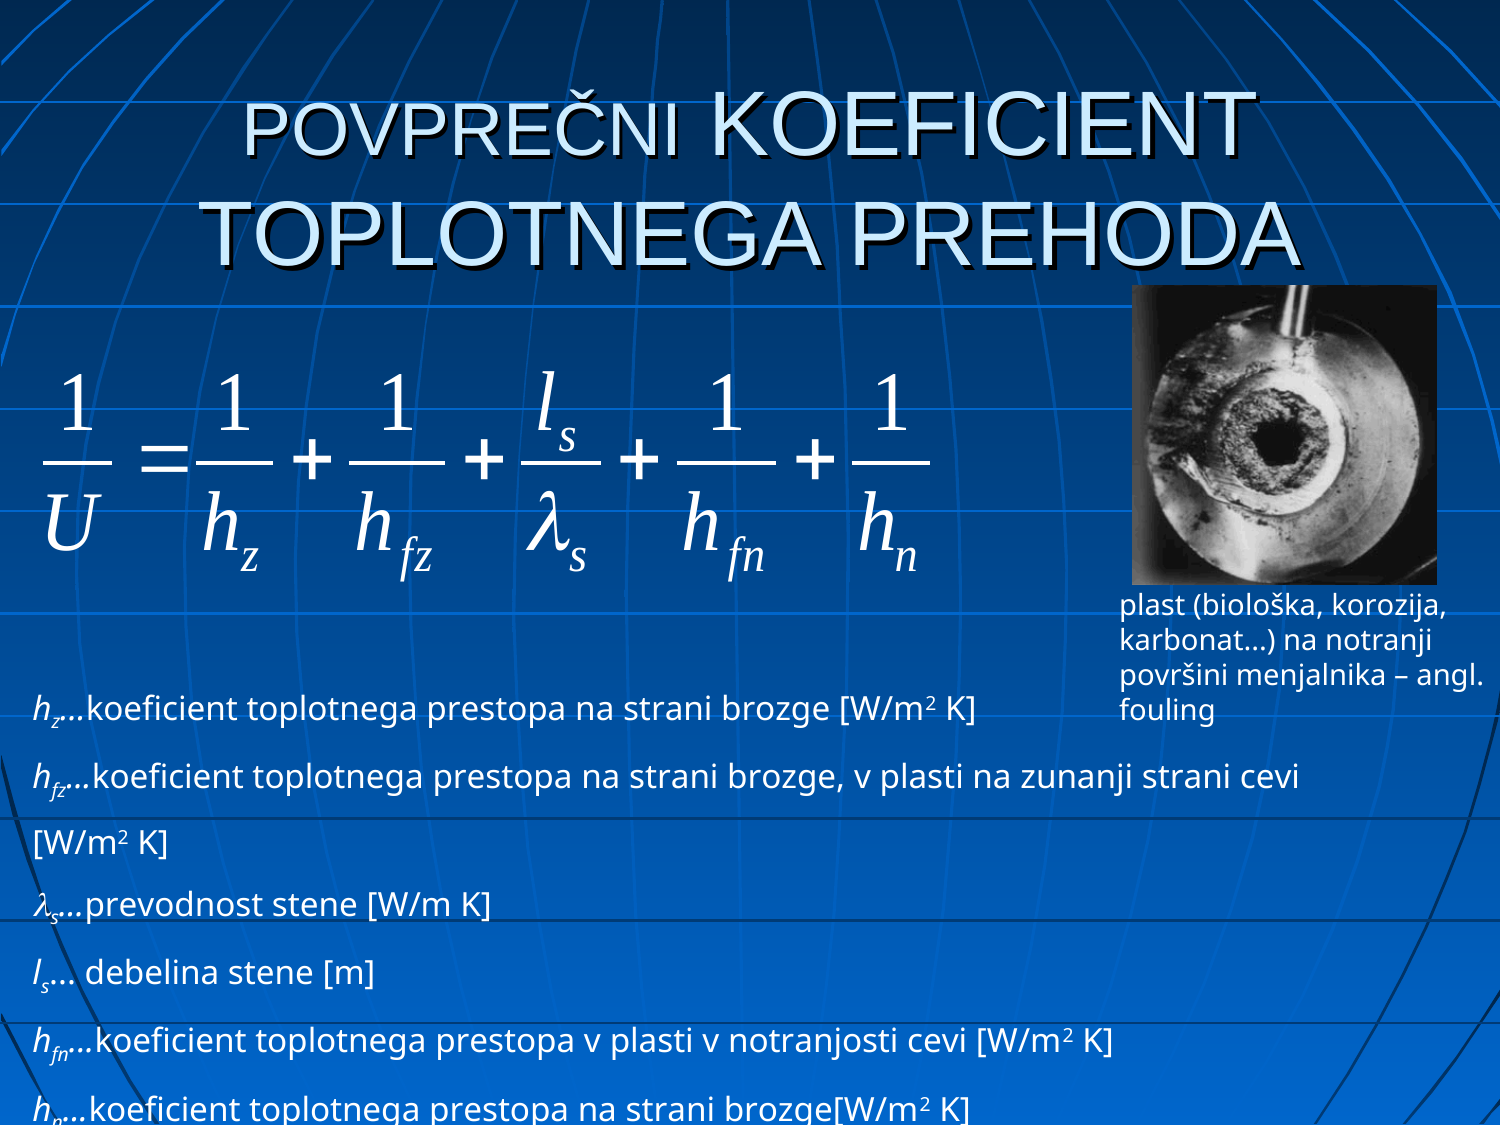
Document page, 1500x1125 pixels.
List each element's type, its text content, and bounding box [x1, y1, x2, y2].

chart [29, 350, 940, 592]
text_box plast (biološka, korozija, karbonat...) na notranji površini menjalnika – angl. fouling [1104, 578, 1500, 734]
text_box hz...koeficient toplotnega prestopa na strani brozge [W/m2 K] hfz...koeficient toplotnega prestopa na strani brozge, v plasti na zunanji strani cevi [W/m2 K] s...prevodnost stene [W/m K] ls... debelina stene [m] hfn...koeficient toplotnega prestopa v plasti v notranjosti cevi [W/m2 K] hn...koeficient toplotnega prestopa na strani brozge[W/m2 K] [17, 656, 1406, 1125]
picture [1132, 285, 1437, 578]
title POVPREČNI KOEFICIENT TOPLOTNEGA PREHODA [75, 45, 1426, 303]
